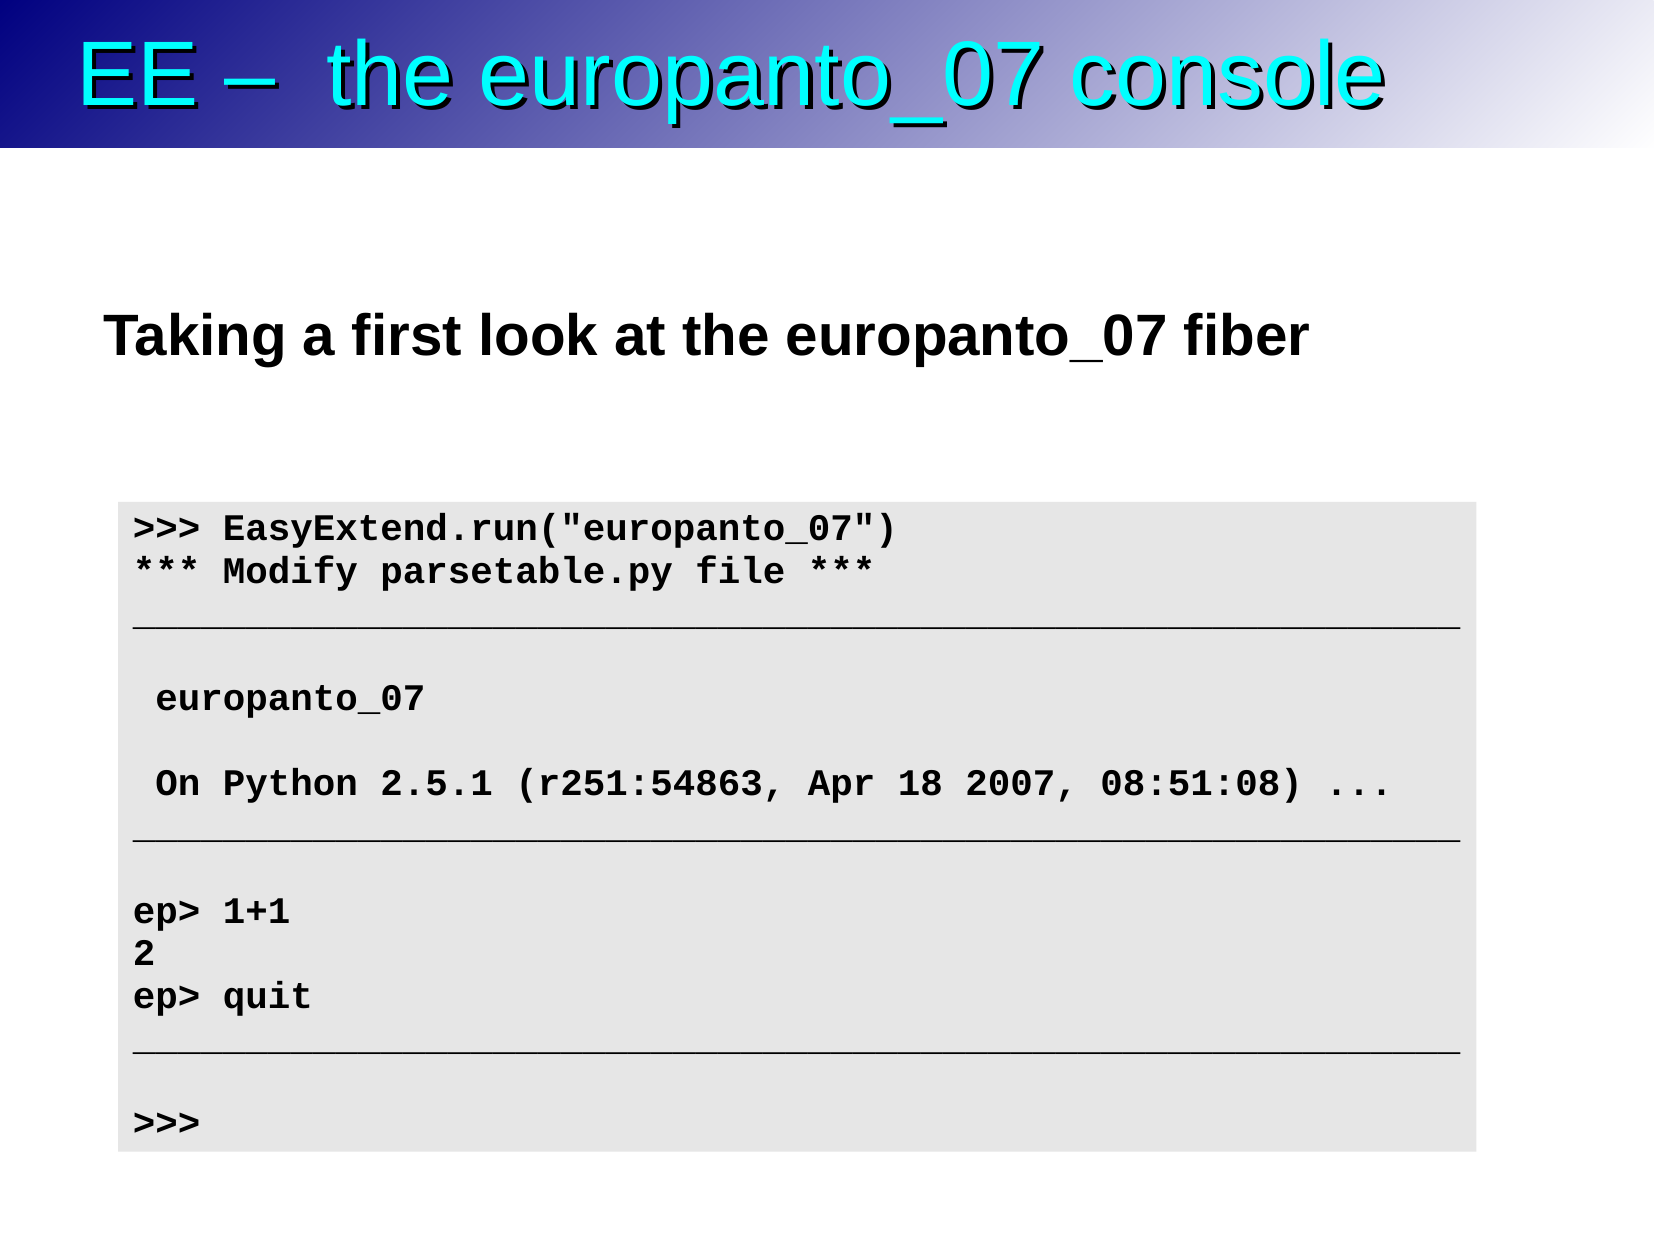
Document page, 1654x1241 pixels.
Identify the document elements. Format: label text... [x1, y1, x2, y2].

title EE – the europanto_07 console [0, 0, 1654, 148]
text_box Taking a first look at the europanto_07 fiber [88, 295, 1343, 377]
text_box >>> EasyExtend.run("europanto_07") *** Modify parsetable.py file *** ___________________________________________________________ europanto_07 On Python 2.5.1 (r251:54863, Apr 18 2007, 08:51:08) ... ___________________________________________________________ ep> 1+1 2 ep> quit ___________________________________________________________ >>> [118, 501, 1476, 1211]
